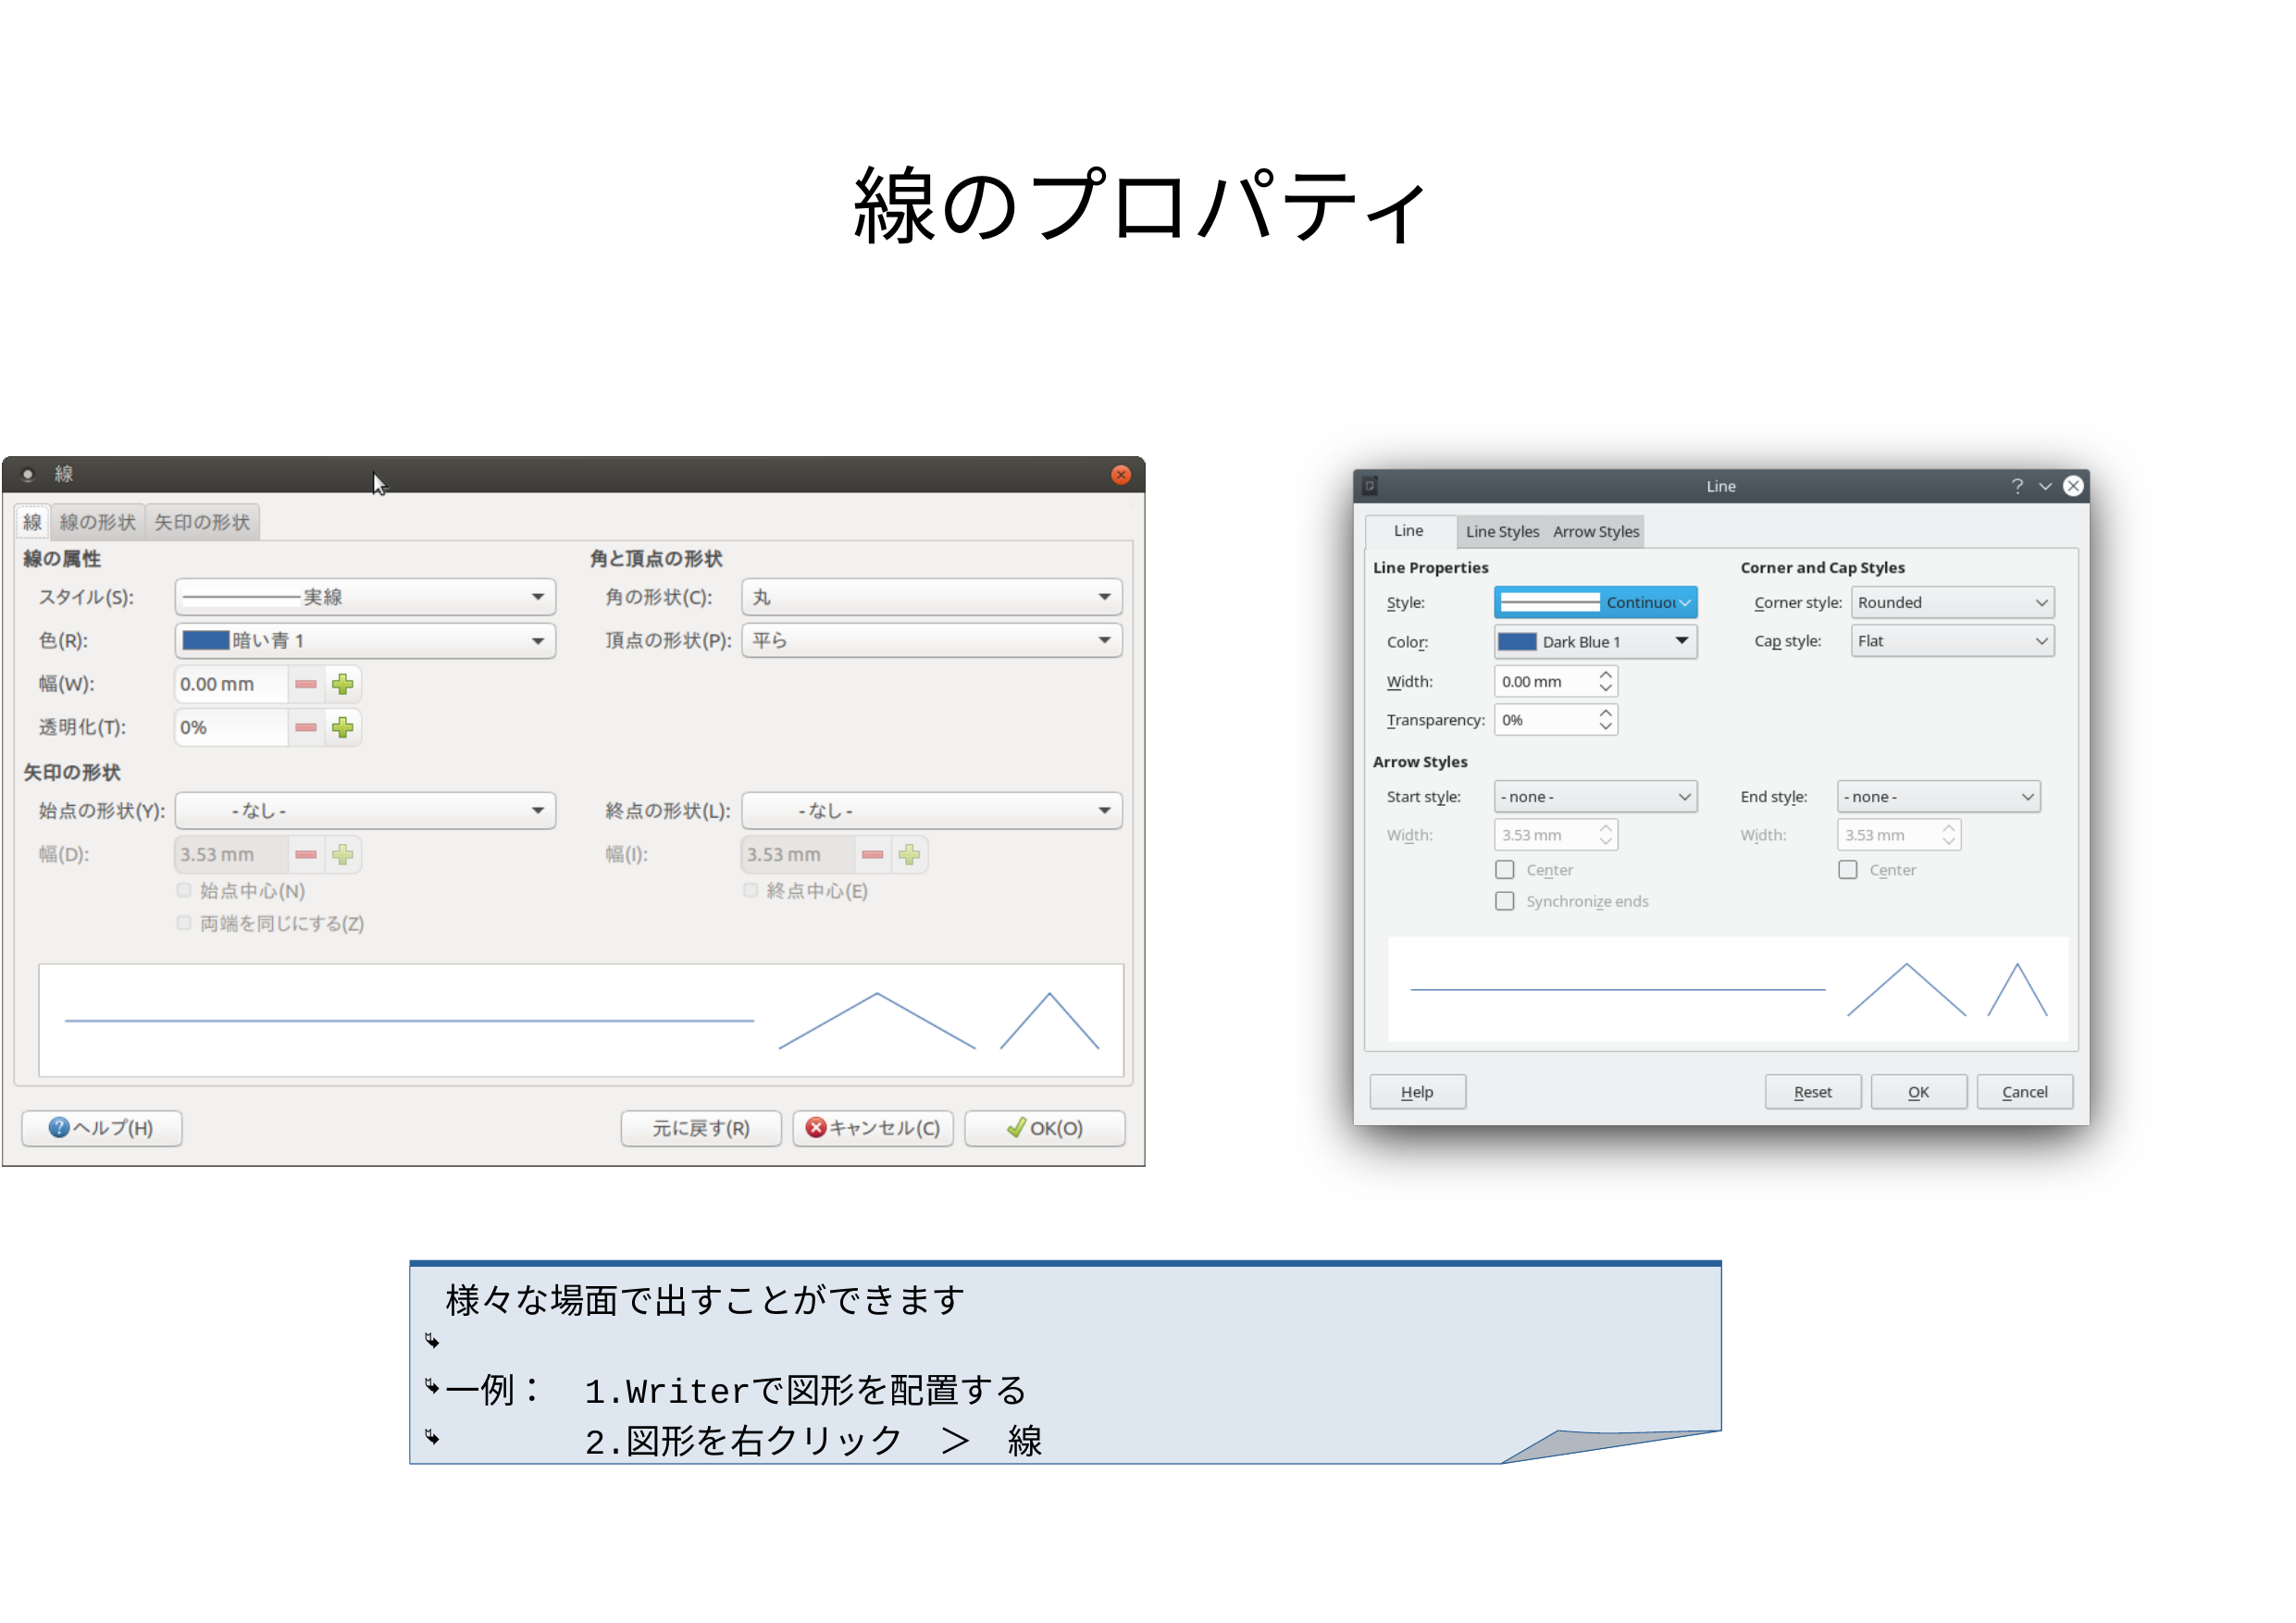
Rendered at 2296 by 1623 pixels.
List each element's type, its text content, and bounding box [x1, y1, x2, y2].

text_box 様々な場面で出すことができます 一例： 1.Writerで図形を配置する 2.図形を右クリック ＞ 線 [409, 1266, 1722, 1464]
picture [1278, 408, 2166, 1215]
title 線のプロパティ [115, 64, 2181, 336]
picture [2, 456, 1146, 1167]
